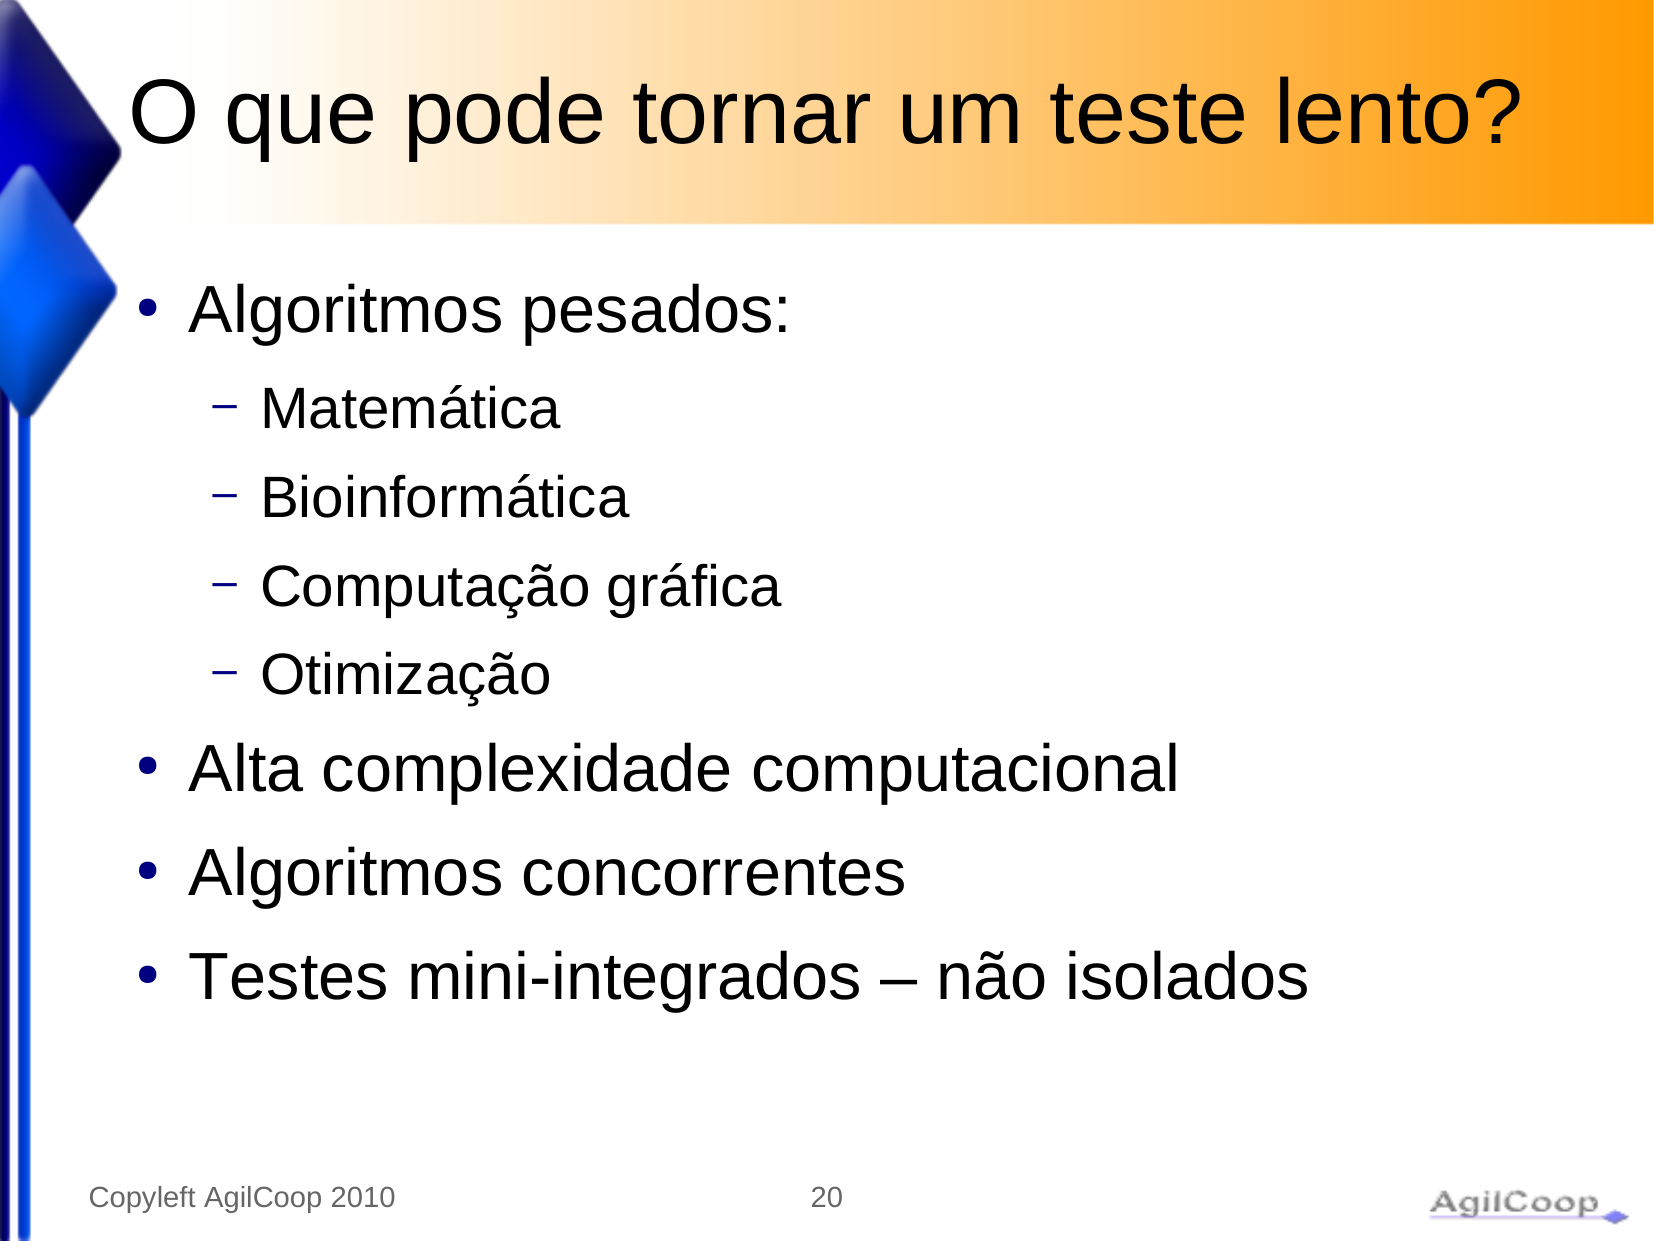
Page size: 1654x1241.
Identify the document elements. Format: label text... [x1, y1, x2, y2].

title O que pode tornar um teste lento? [82, 8, 1571, 216]
list Algoritmos pesados: Matemática Bioinformática Computação gráfica Otimização Alta complexidade computacional Algoritmos concorrentes Testes mini-integrados – não isolados [118, 271, 1607, 1108]
picture [0, 0, 1654, 1241]
